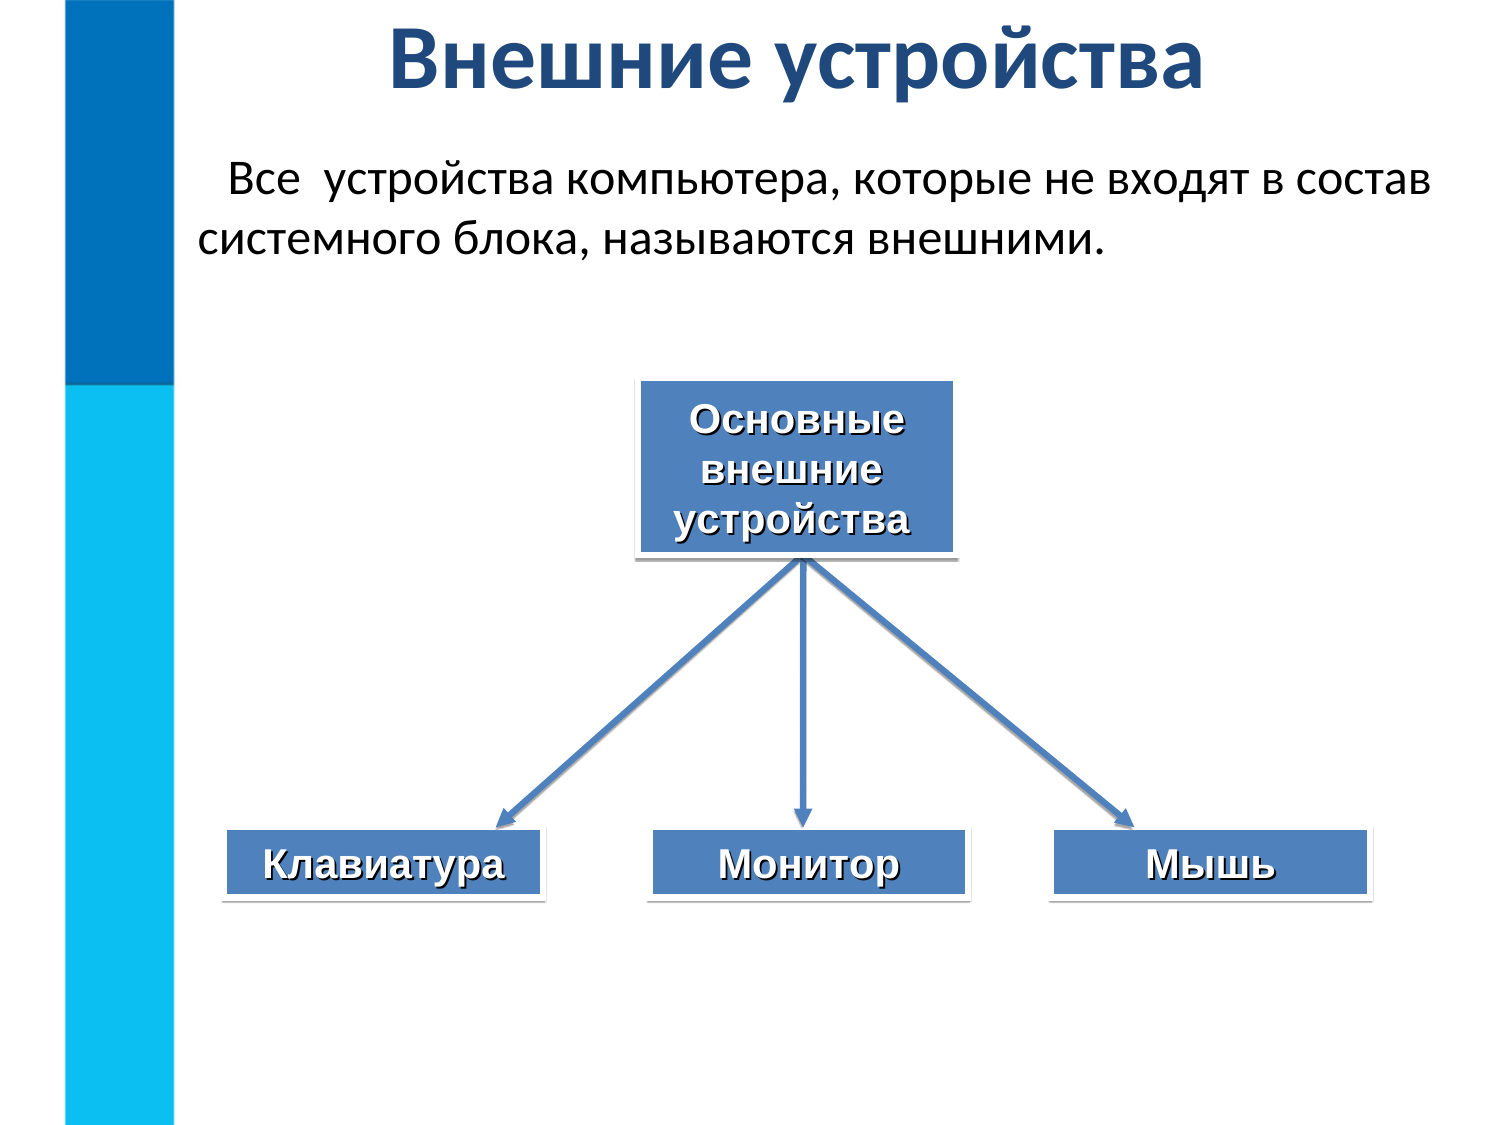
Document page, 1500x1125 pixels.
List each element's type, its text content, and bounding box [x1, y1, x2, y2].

picture [0, 0, 1500, 1125]
text_box Основные внешние устройства [637, 378, 957, 556]
text_box Все устройства компьютера, которые не входят в состав системного блока, называются внешними. [183, 137, 1477, 273]
text_box Внешние устройства [171, 0, 1425, 104]
text_box Клавиатура [224, 826, 543, 898]
text_box Мышь [1051, 826, 1371, 898]
text_box Монитор [649, 826, 969, 898]
